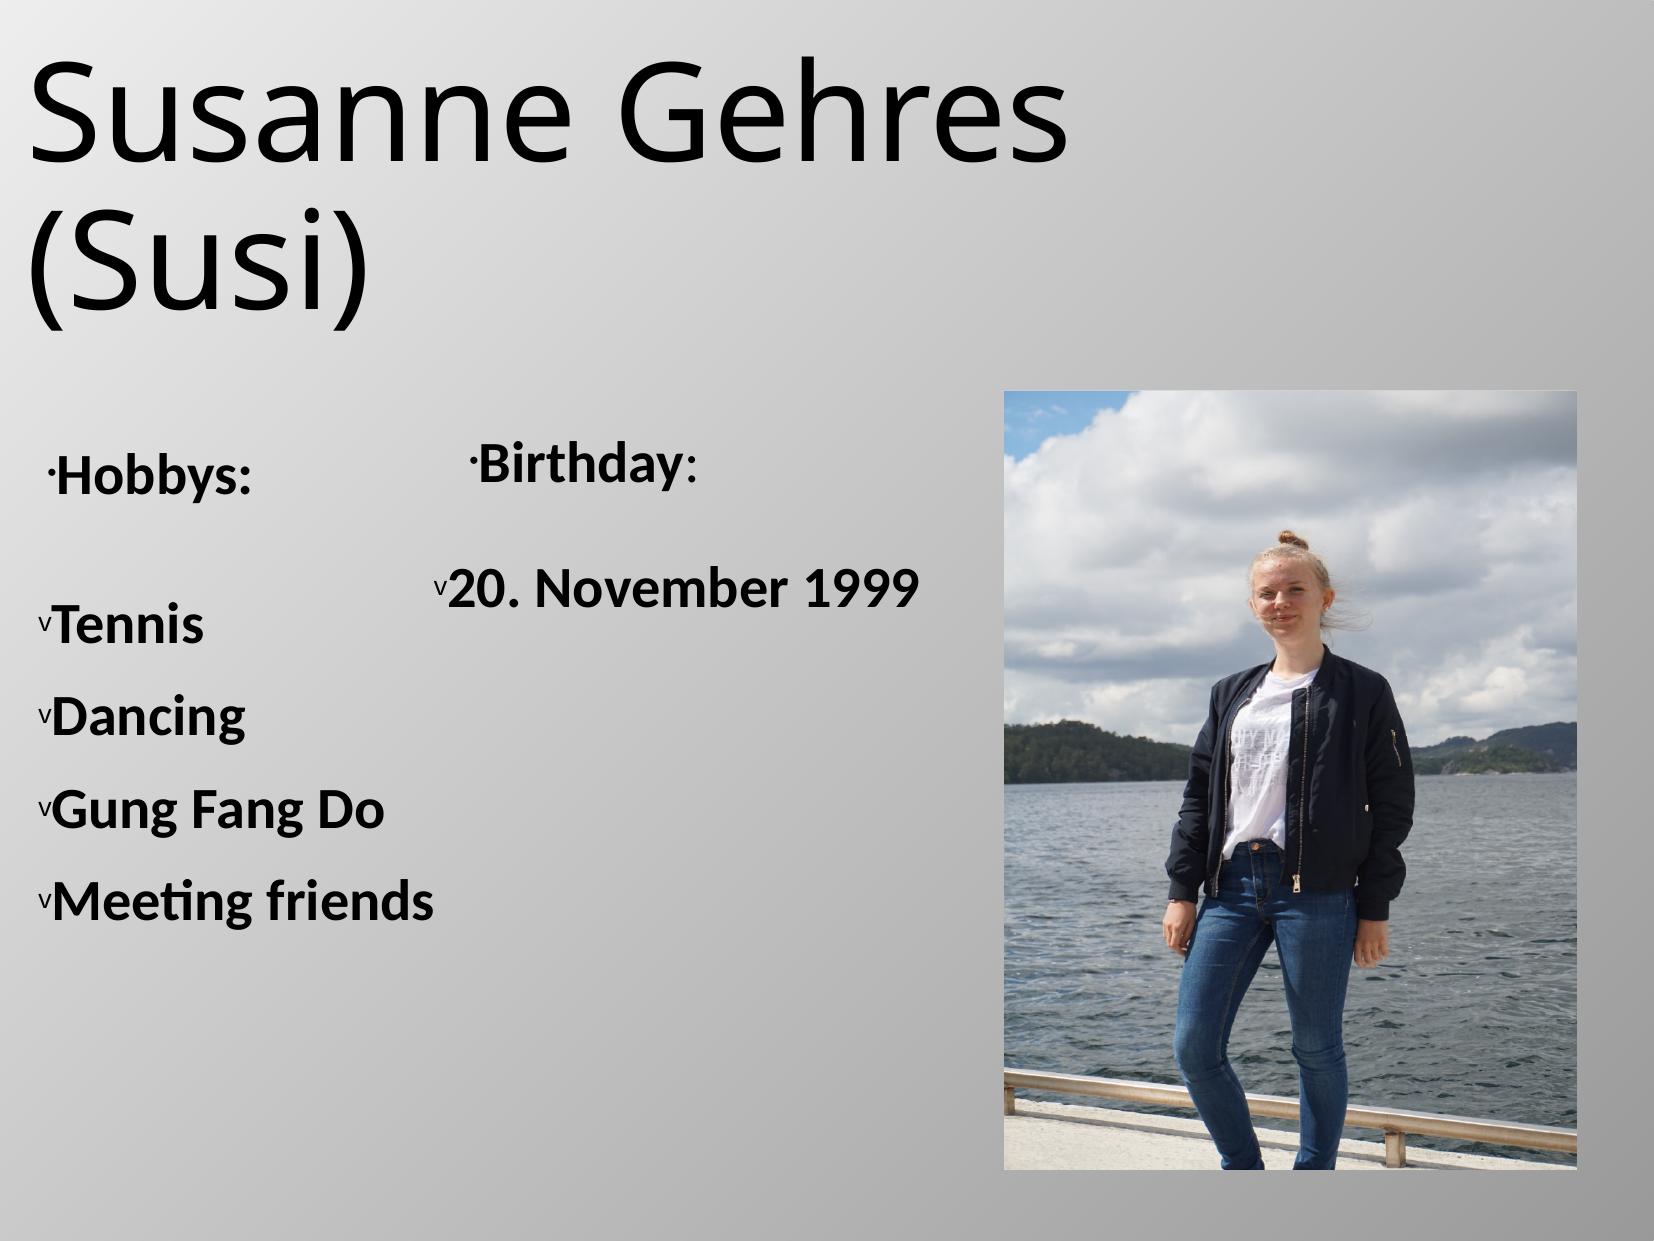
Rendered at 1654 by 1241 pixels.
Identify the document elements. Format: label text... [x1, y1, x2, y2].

list 20. November 1999 [419, 550, 1123, 1217]
list Birthday: [454, 425, 1003, 550]
list Tennis Dancing Gung Fang Do Meeting friends [23, 585, 724, 1241]
list Hobbys: [32, 437, 454, 585]
picture [1003, 390, 1577, 1170]
title Susanne Gehres (Susi) [11, 35, 1438, 276]
